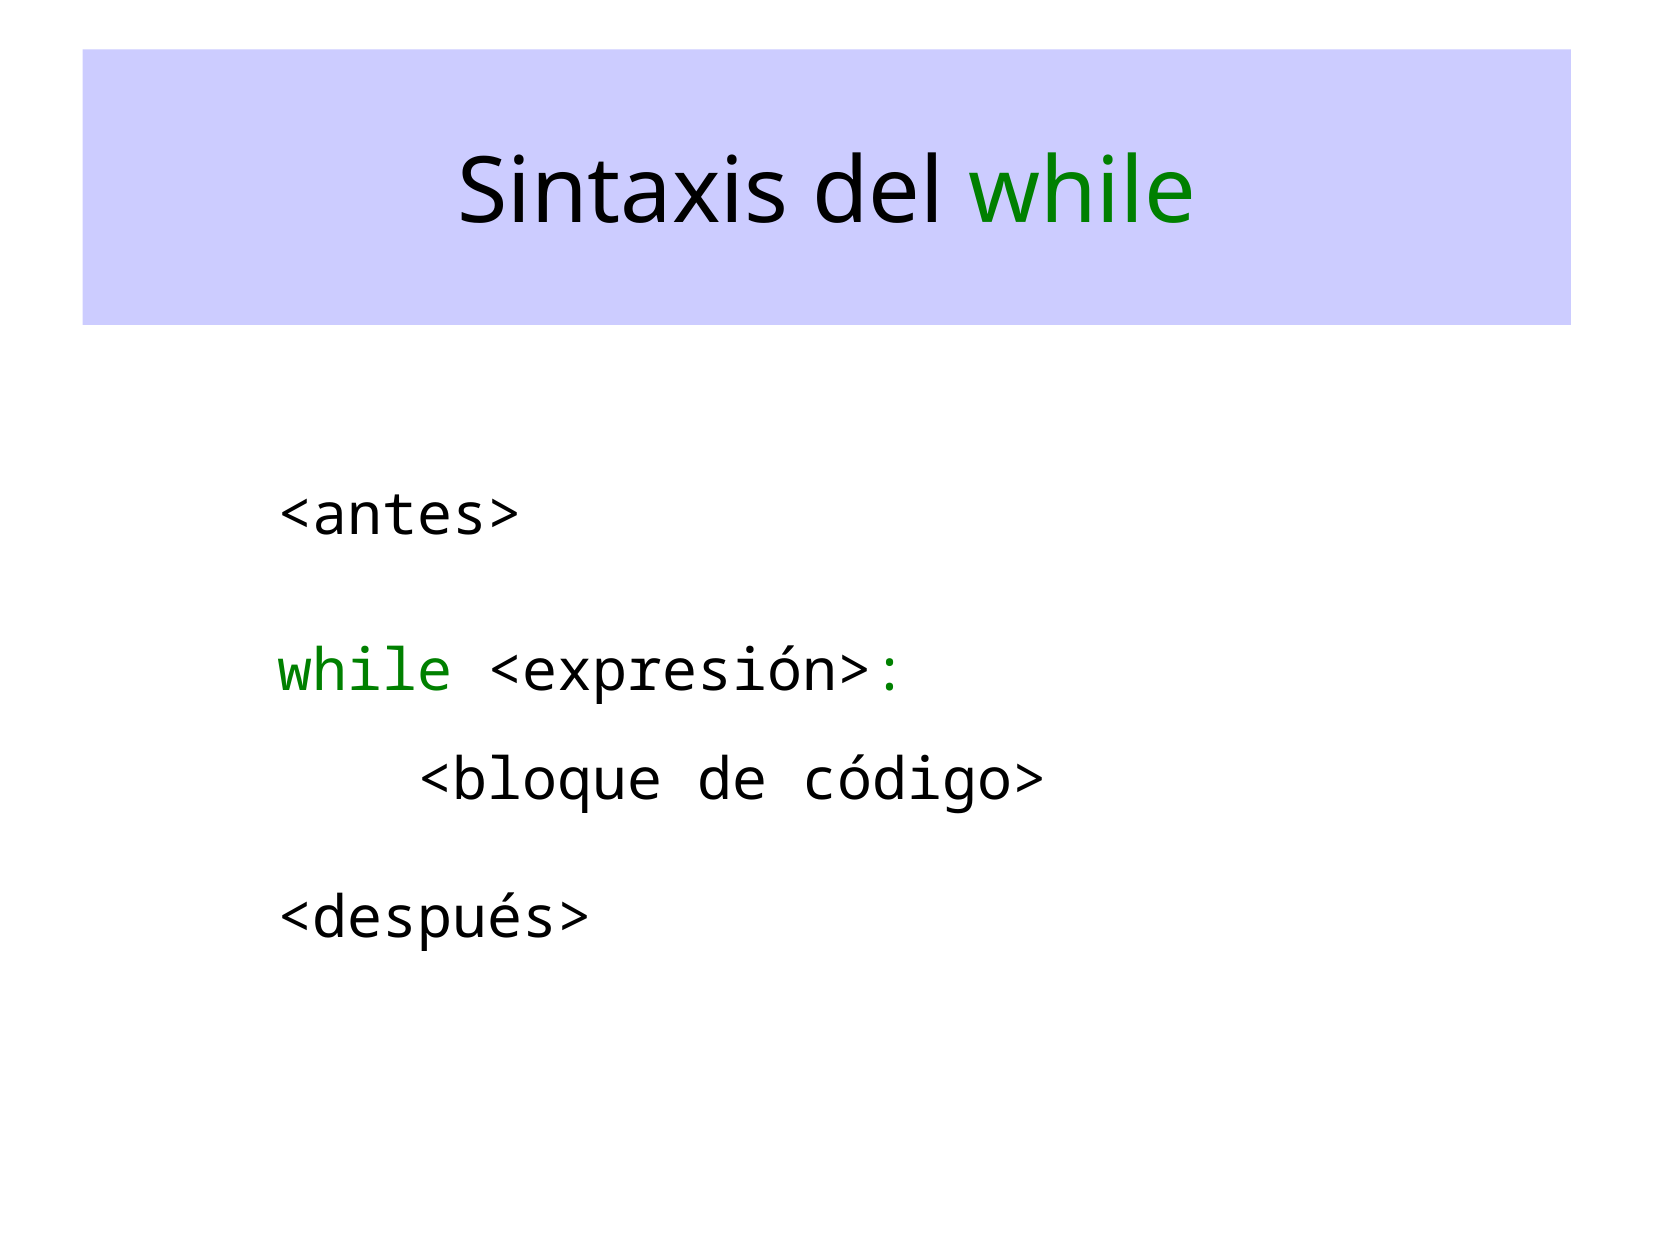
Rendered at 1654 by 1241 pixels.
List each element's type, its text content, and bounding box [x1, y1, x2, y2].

list <antes> while <expresión>: <bloque de código> <después> [206, 472, 1365, 1063]
title Sintaxis del while [82, 56, 1571, 318]
